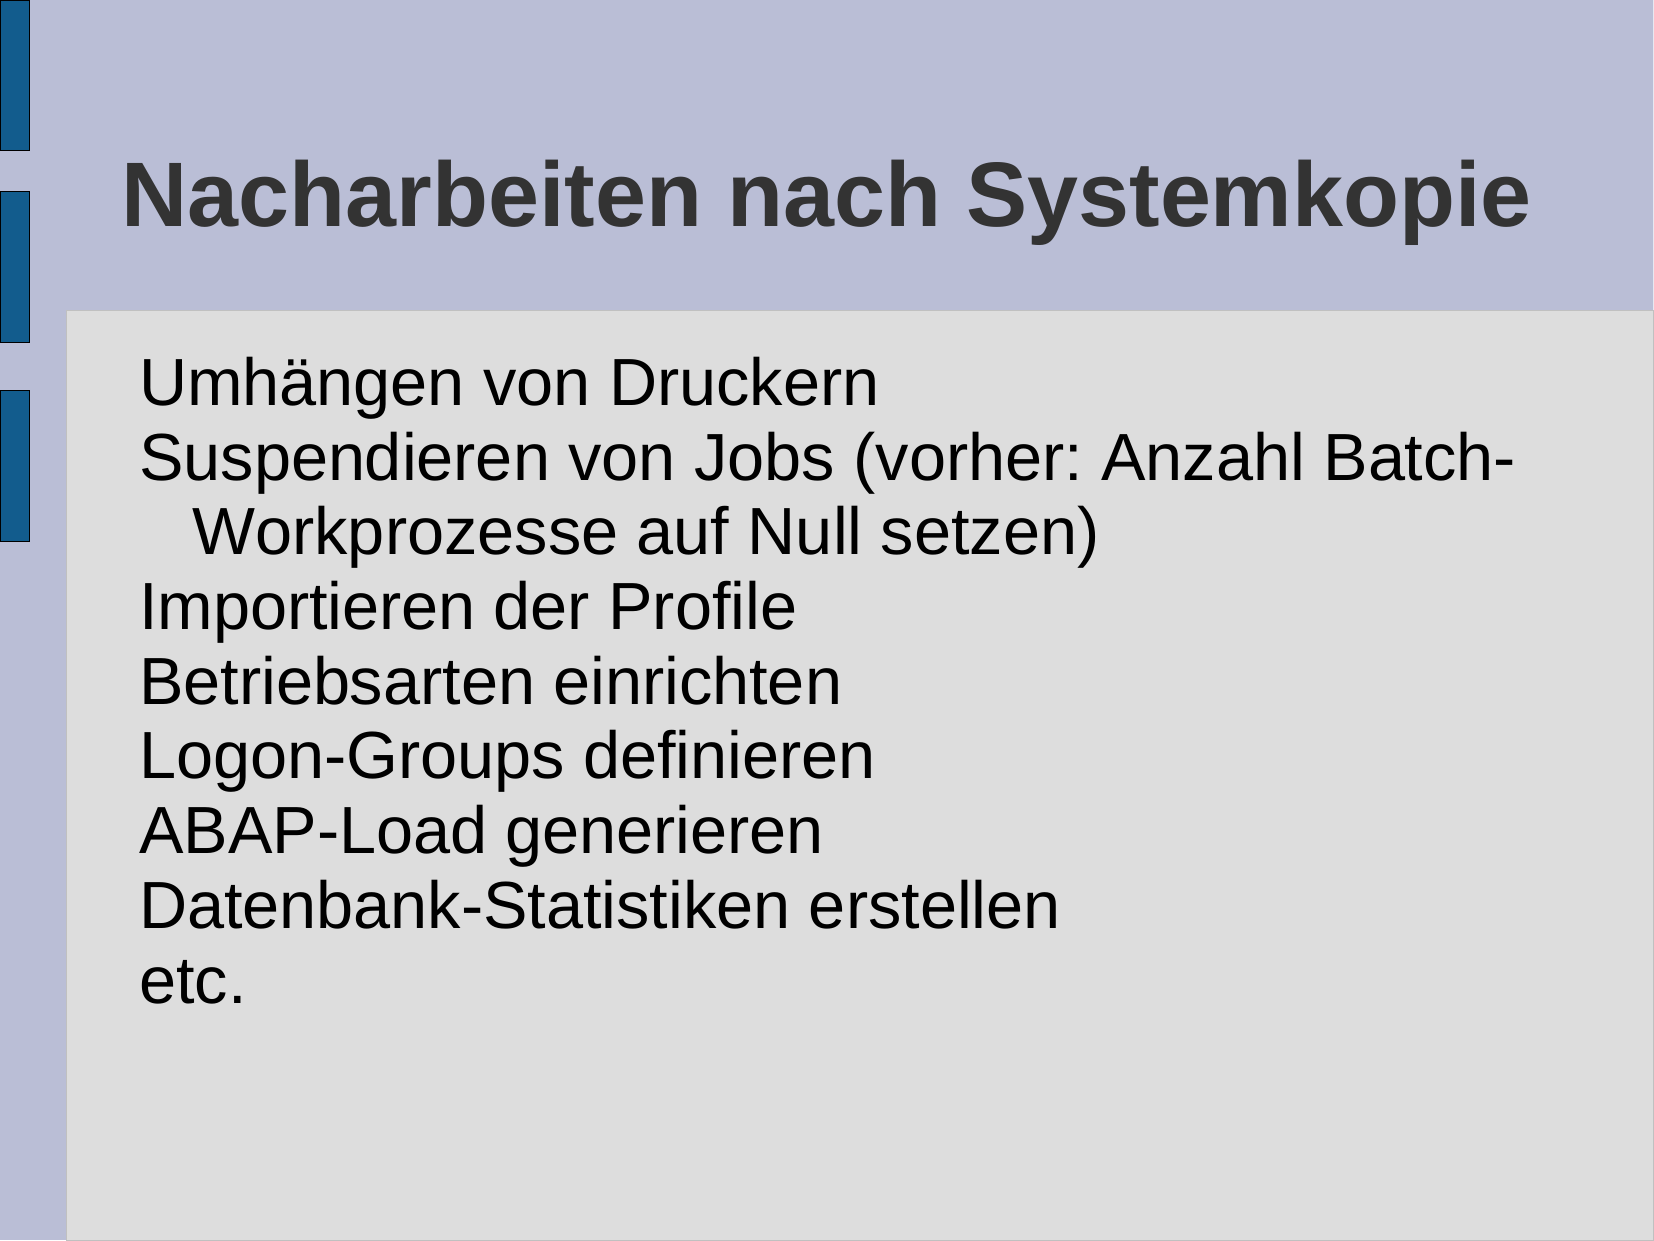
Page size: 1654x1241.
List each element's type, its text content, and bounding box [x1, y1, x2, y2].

title Nacharbeiten nach Systemkopie [121, 91, 1534, 299]
list Umhängen von Druckern Suspendieren von Jobs (vorher: Anzahl Batch-Workprozesse auf Null setzen) Importieren der Profile Betriebsarten einrichten Logon-Groups definieren ABAP-Load generieren Datenbank-Statistiken erstellen etc. [121, 344, 1534, 1127]
